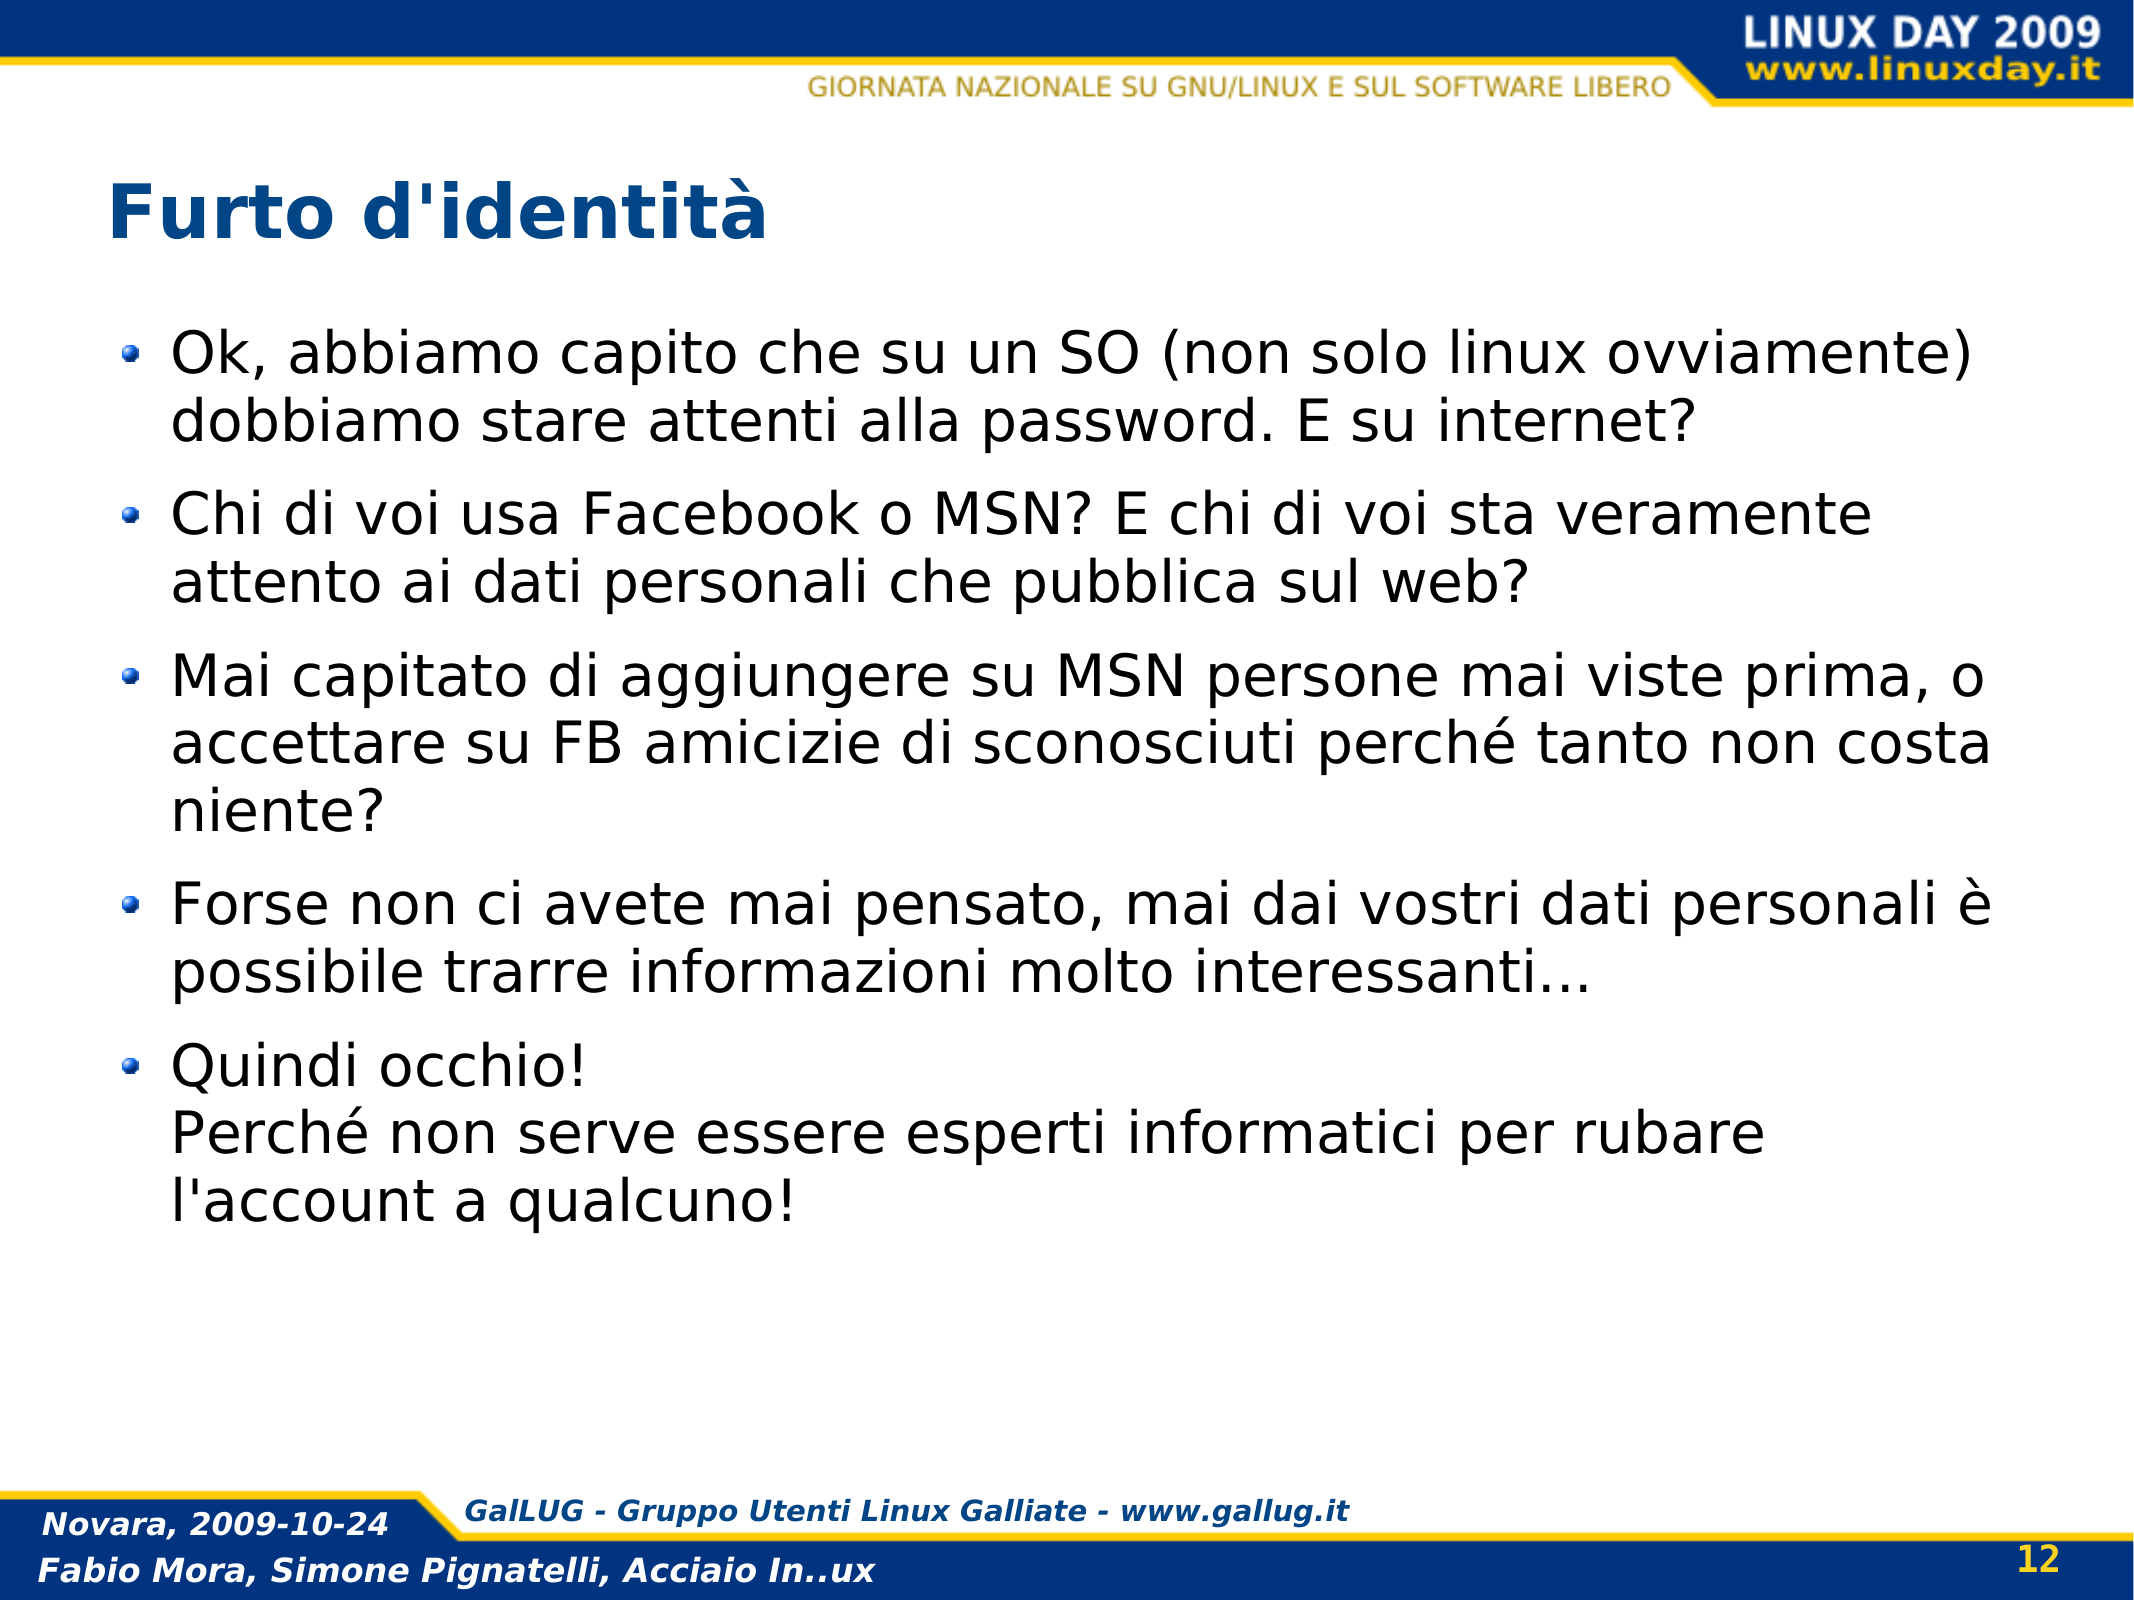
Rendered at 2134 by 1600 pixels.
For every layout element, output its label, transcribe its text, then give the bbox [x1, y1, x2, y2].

picture [0, 0, 2134, 1600]
title Furto d'identità [106, 159, 2080, 267]
list Ok, abbiamo capito che su un SO (non solo linux ovviamente) dobbiamo stare attenti alla password. E su internet? Chi di voi usa Facebook o MSN? E chi di voi sta veramente attento ai dati personali che pubblica sul web? Mai capitato di aggiungere su MSN persone mai viste prima, o accettare su FB amicizie di sconosciuti perché tanto non costa niente? Forse non ci avete mai pensato, mai dai vostri dati personali è possibile trarre informazioni molto interessanti... Quindi occhio! Perché non serve essere esperti informatici per rubare l'account a qualcuno! [106, 319, 2027, 1441]
